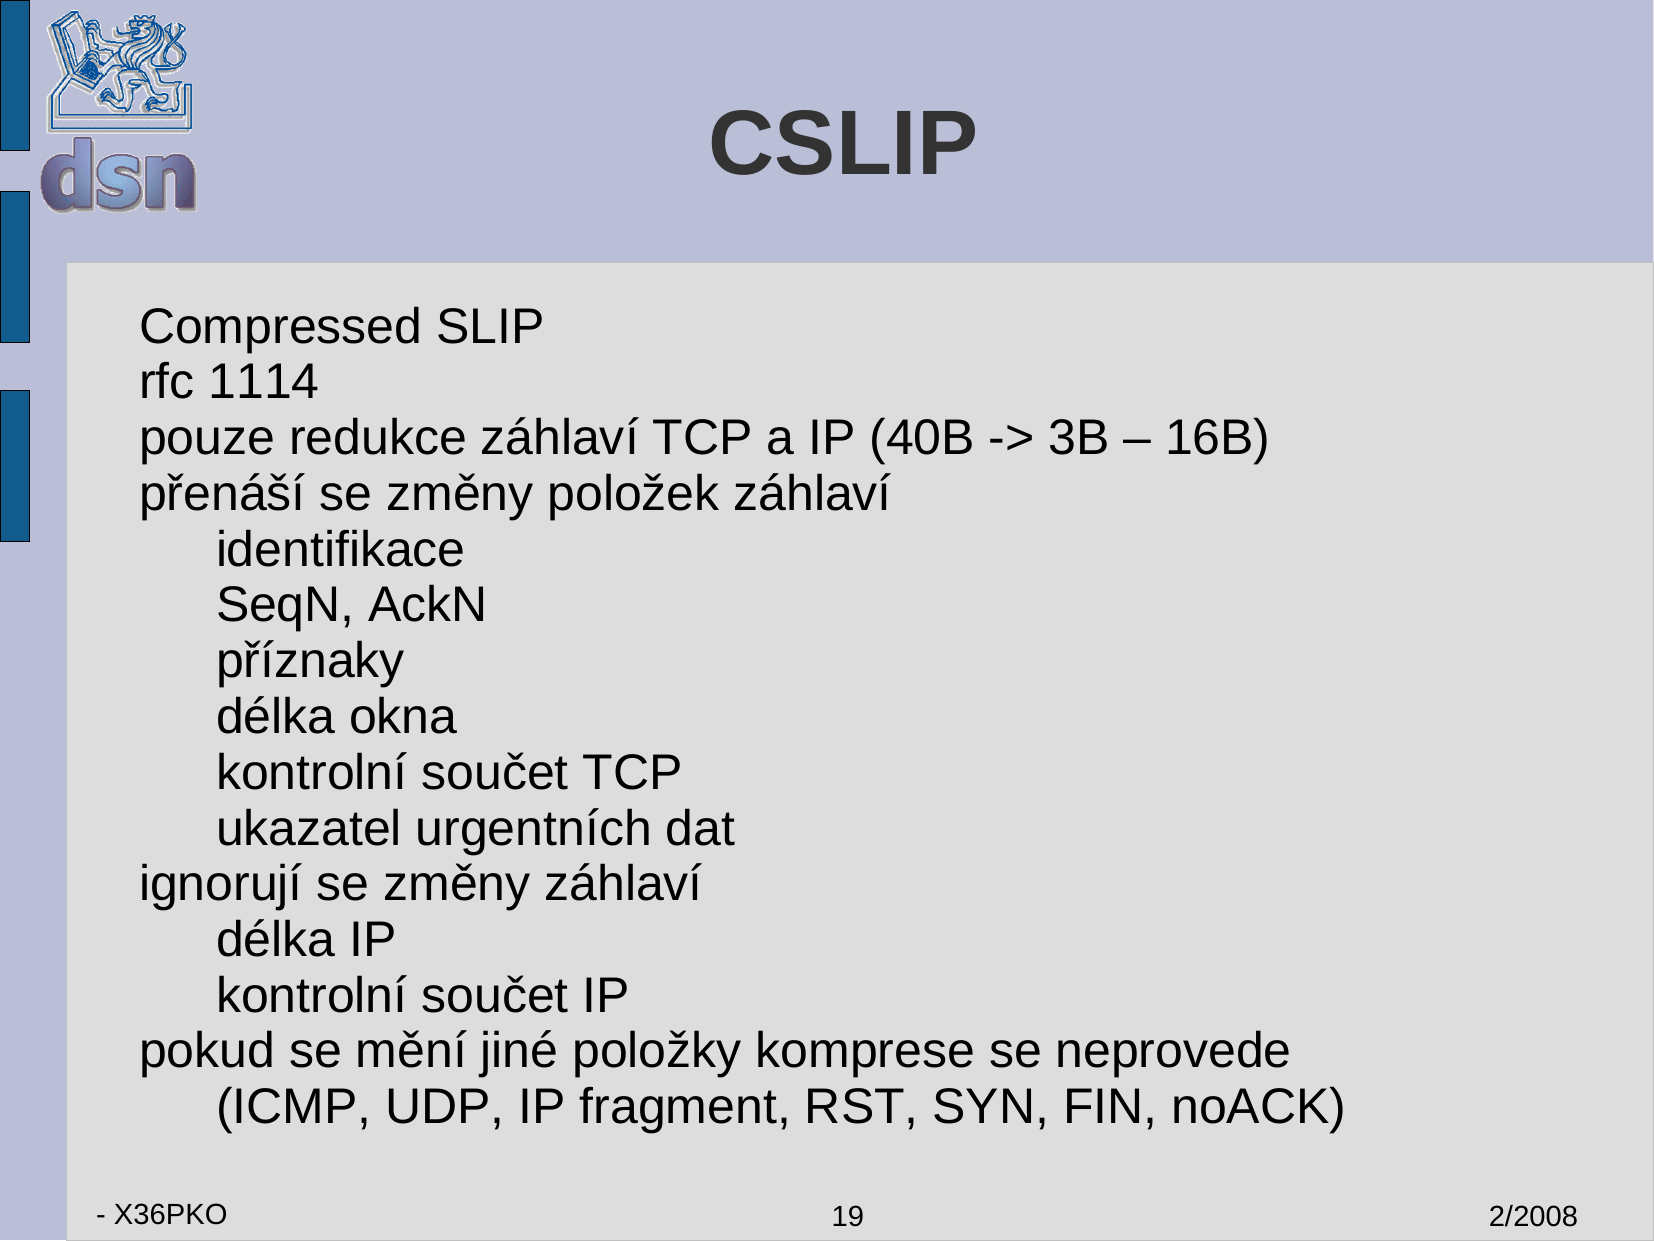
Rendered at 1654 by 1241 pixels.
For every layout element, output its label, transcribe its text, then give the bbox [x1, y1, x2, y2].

title CSLIP [210, 39, 1478, 247]
picture [10, 10, 223, 230]
list Compressed SLIP rfc 1114 pouze redukce záhlaví TCP a IP (40B -> 3B – 16B) přenáší se změny položek záhlaví identifikace SeqN, AckN příznaky délka okna kontrolní součet TCP ukazatel urgentních dat ignorují se změny záhlaví délka IP kontrolní součet IP pokud se mění jiné položky komprese se neprovede (ICMP, UDP, IP fragment, RST, SYN, FIN, noACK) [121, 297, 1534, 1135]
